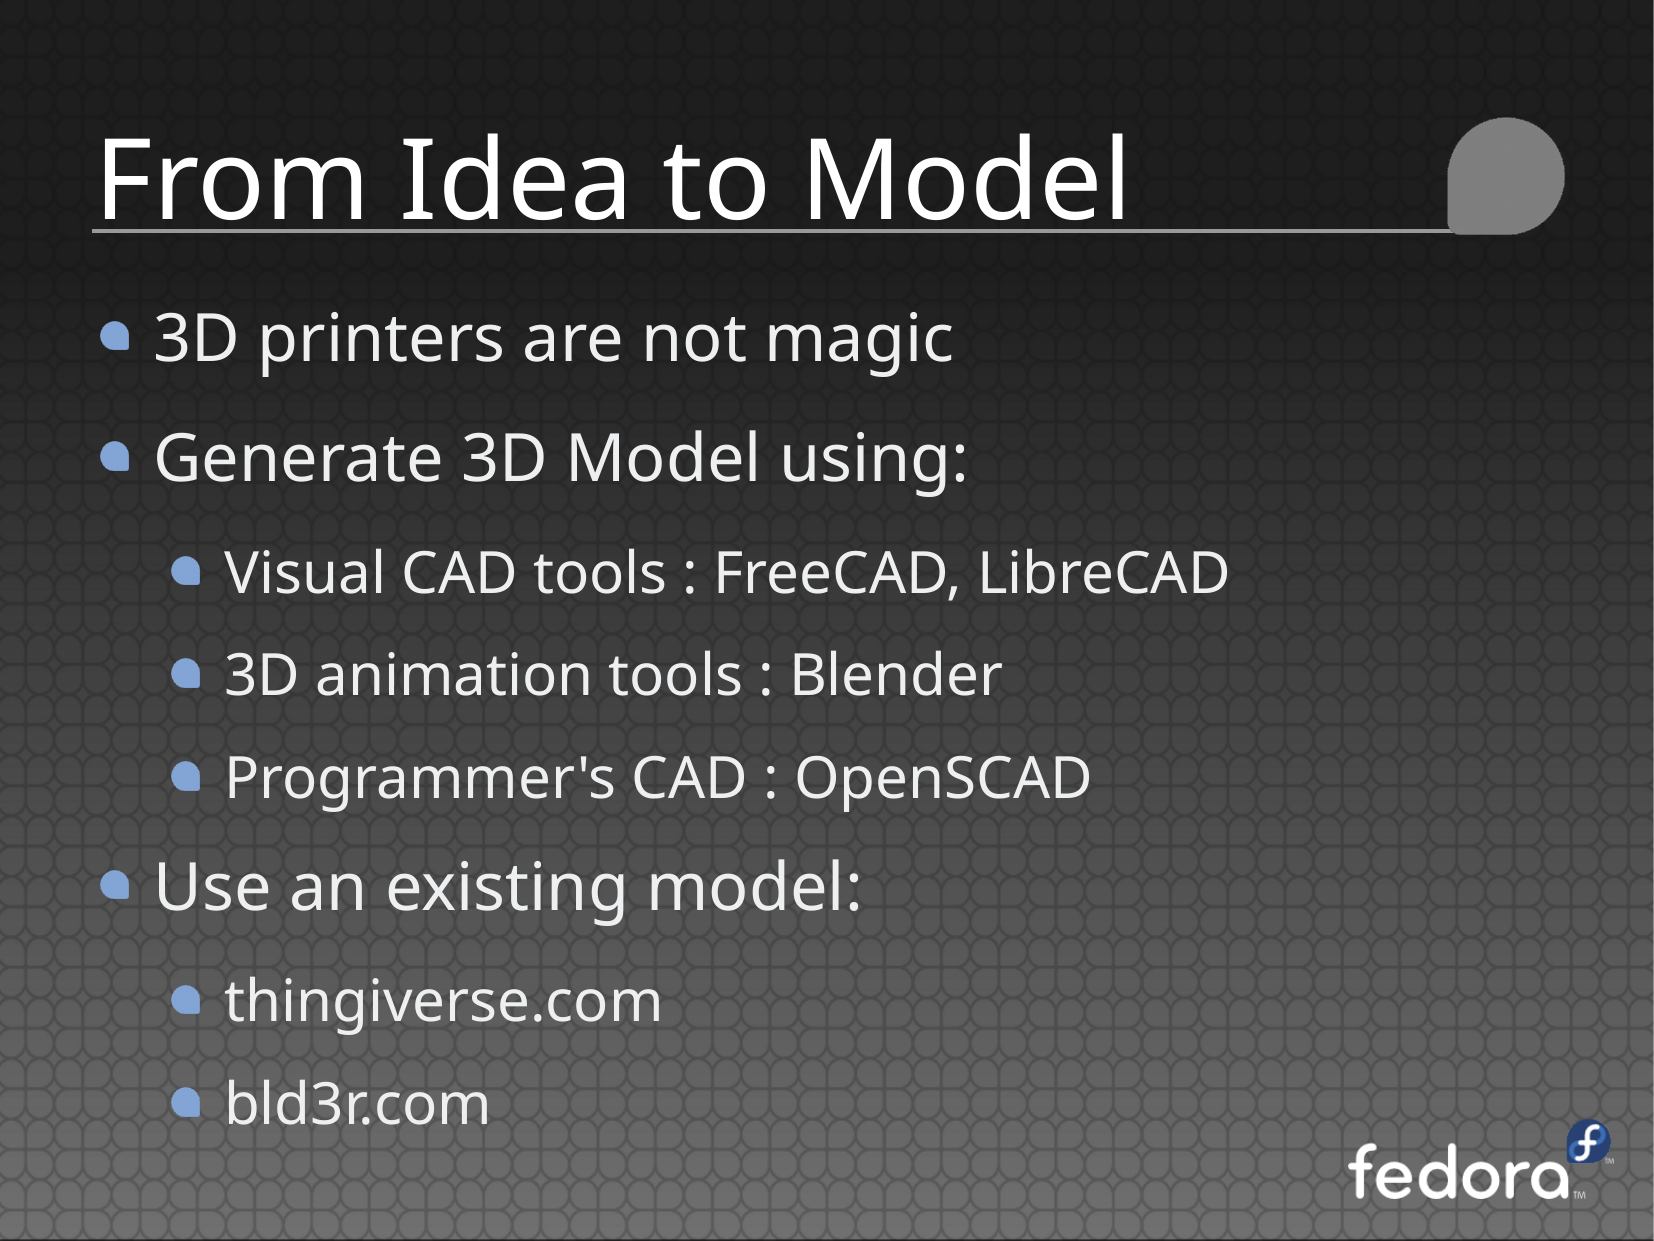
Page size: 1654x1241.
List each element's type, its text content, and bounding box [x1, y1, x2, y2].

picture [0, 0, 1654, 1241]
list 3D printers are not magic Generate 3D Model using: Visual CAD tools : FreeCAD, LibreCAD 3D animation tools : Blender Programmer's CAD : OpenSCAD Use an existing model: thingiverse.com bld3r.com [82, 290, 1571, 1094]
title From Idea to Model [94, 100, 1426, 251]
